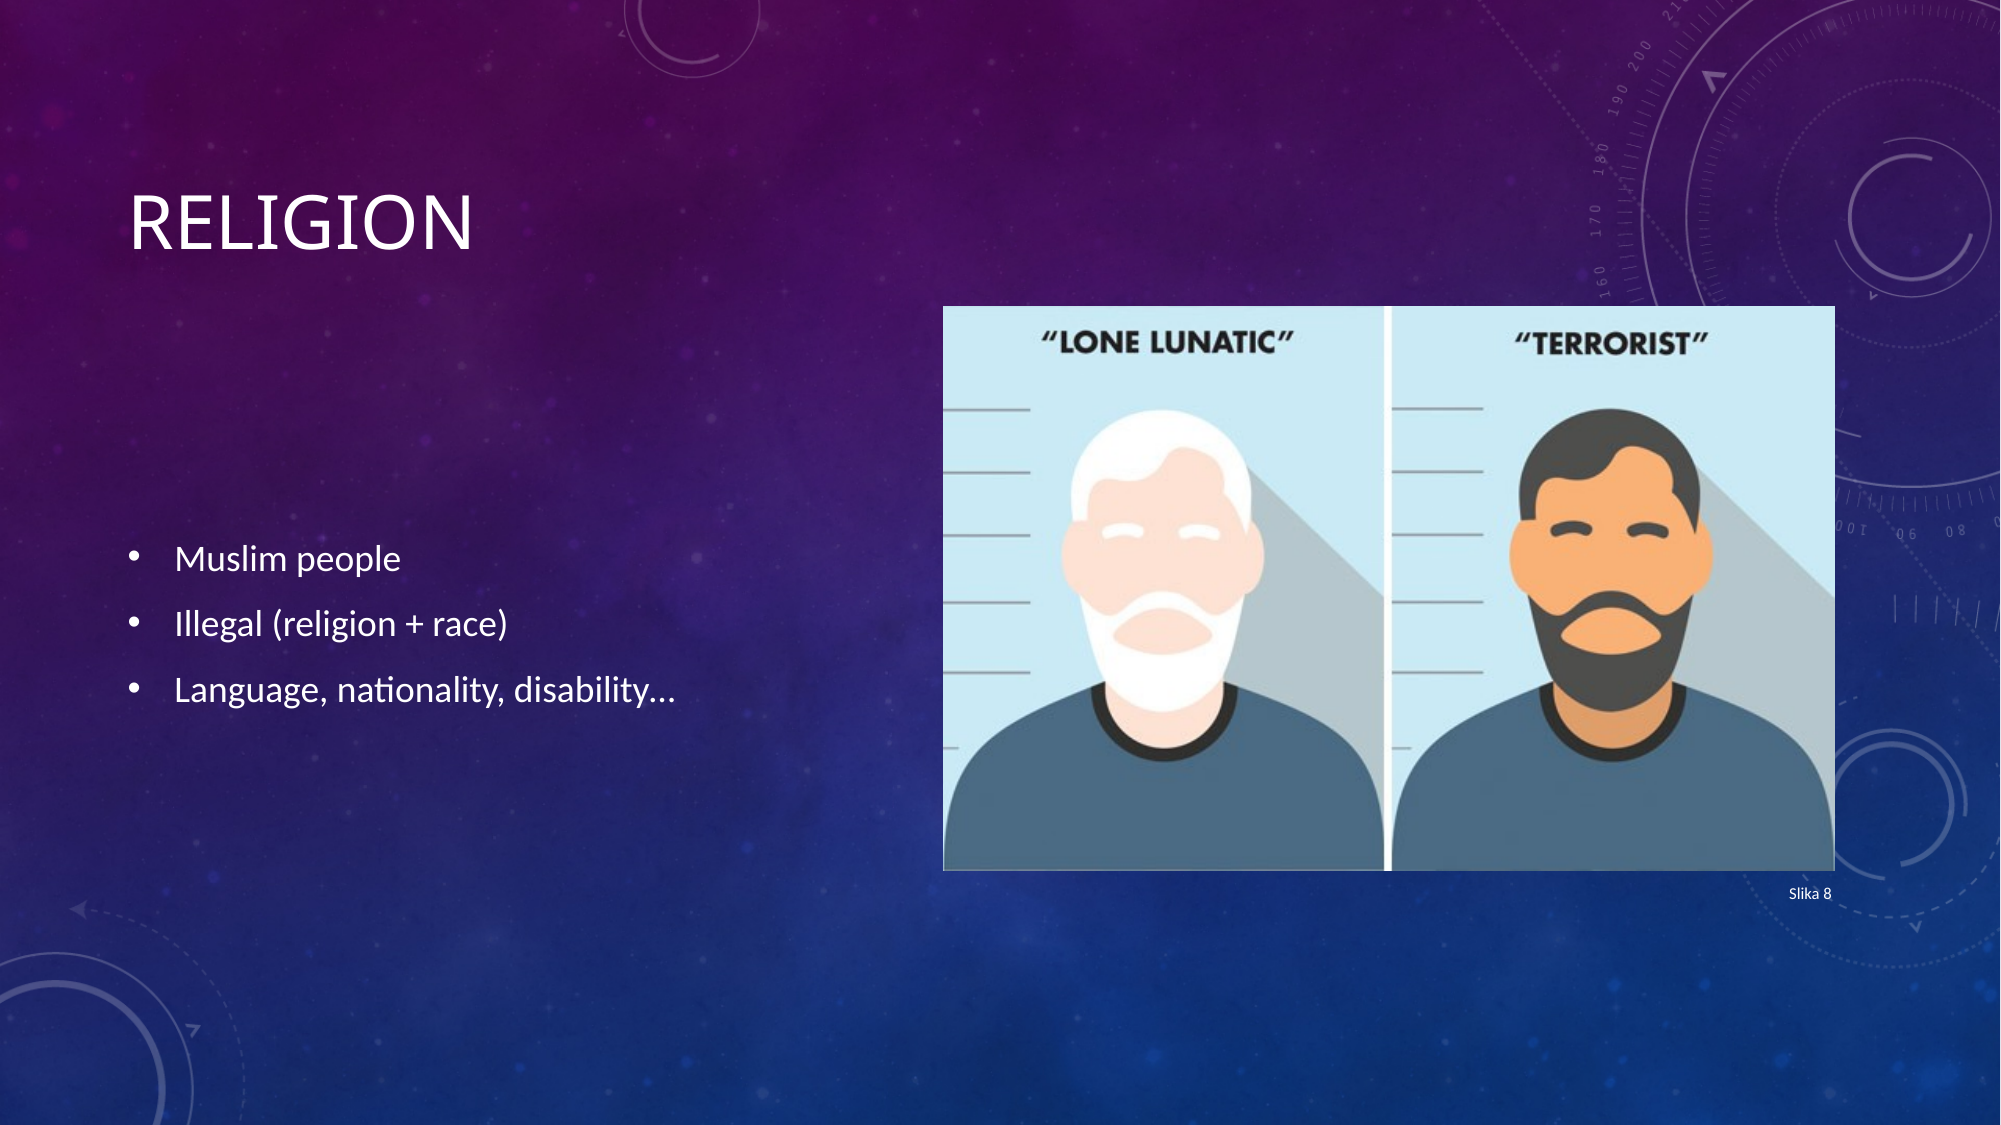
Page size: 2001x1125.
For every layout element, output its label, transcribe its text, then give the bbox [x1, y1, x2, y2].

list Muslim people Illegal (religion + race) Language, nationality, disability… [112, 351, 943, 827]
title RELIGION [112, 99, 1775, 339]
text_box Slika 8 [1774, 875, 2000, 911]
picture [0, 0, 2001, 1125]
